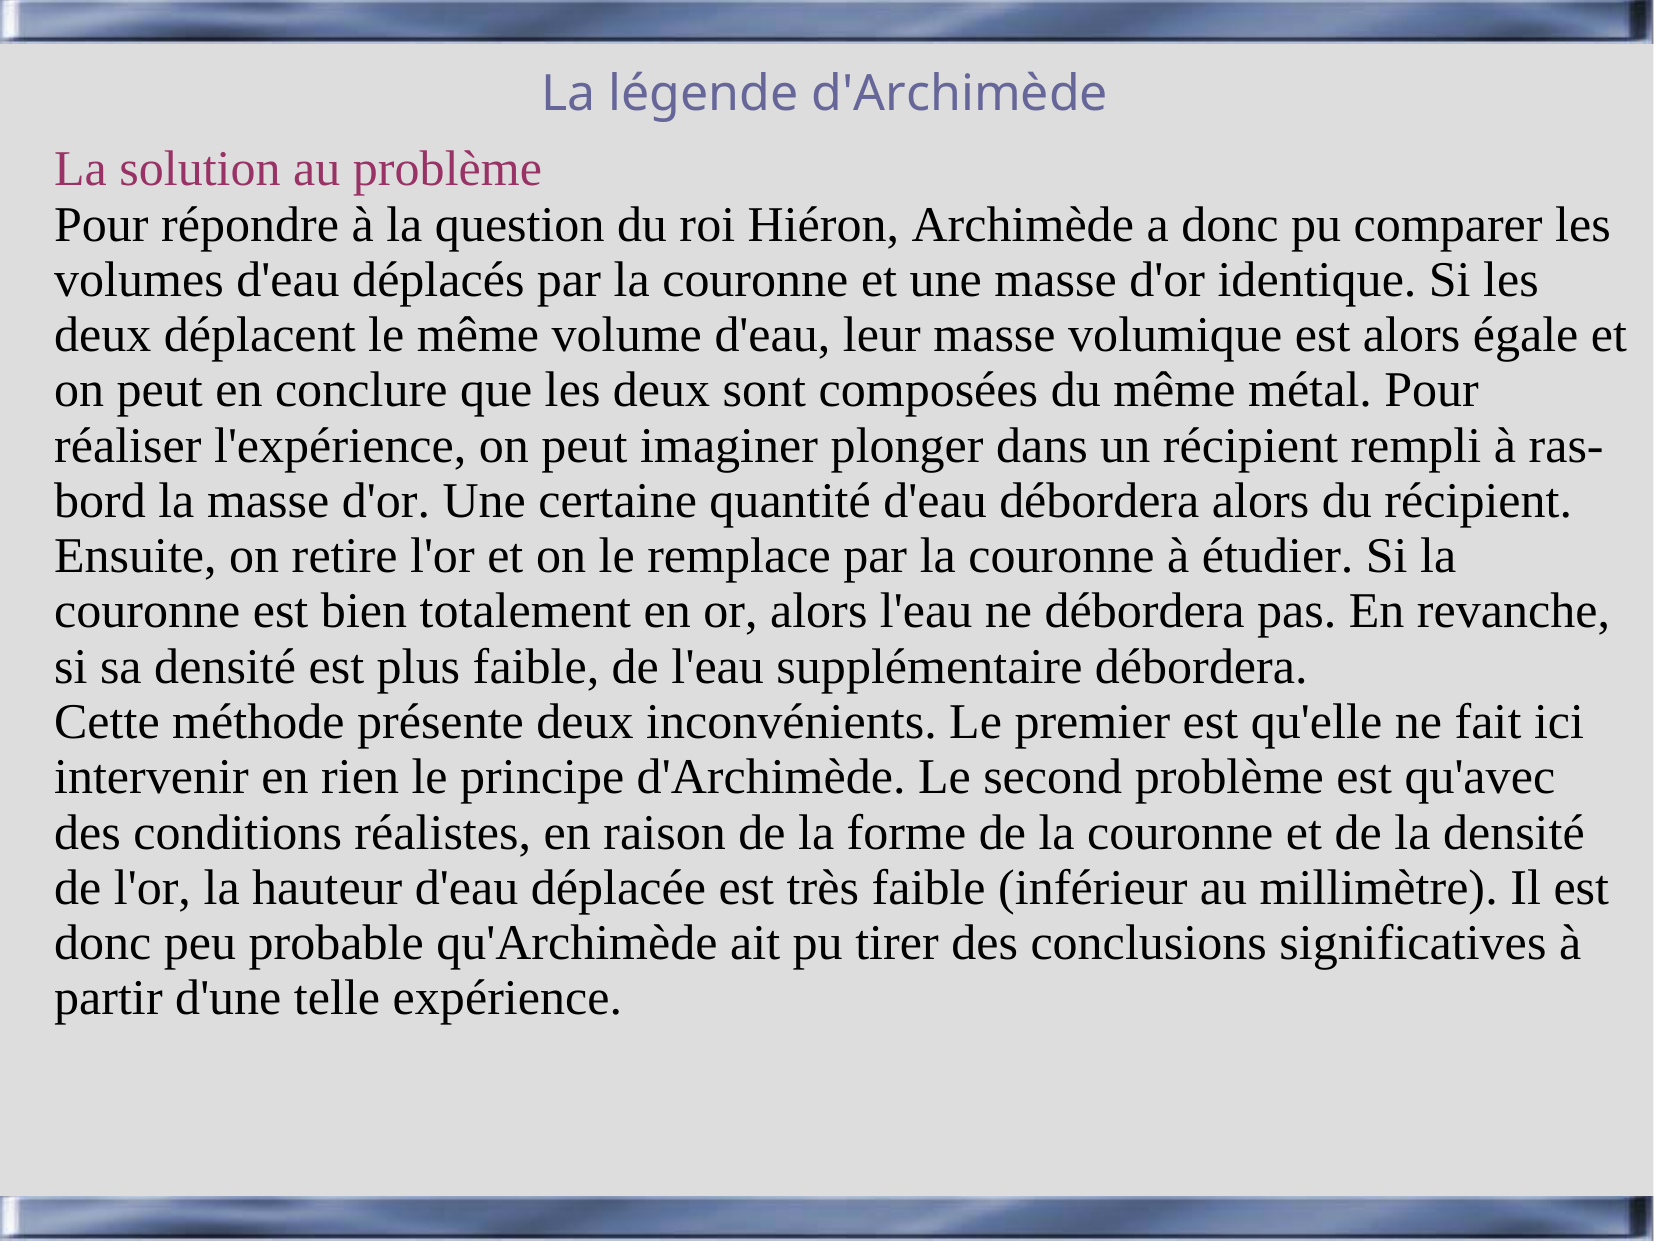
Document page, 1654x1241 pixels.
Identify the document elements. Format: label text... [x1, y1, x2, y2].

picture [0, 0, 1654, 44]
text_box La solution au problème Pour répondre à la question du roi Hiéron, Archimède a donc pu comparer les volumes d'eau déplacés par la couronne et une masse d'or identique. Si les deux déplacent le même volume d'eau, leur masse volumique est alors égale et on peut en conclure que les deux sont composées du même métal. Pour réaliser l'expérience, on peut imaginer plonger dans un récipient rempli à ras-bord la masse d'or. Une certaine quantité d'eau débordera alors du récipient. Ensuite, on retire l'or et on le remplace par la couronne à étudier. Si la couronne est bien totalement en or, alors l'eau ne débordera pas. En revanche, si sa densité est plus faible, de l'eau supplémentaire débordera. Cette méthode présente deux inconvénients. Le premier est qu'elle ne fait ici intervenir en rien le principe d'Archimède. Le second problème est qu'avec des conditions réalistes, en raison de la forme de la couronne et de la densité de l'or, la hauteur d'eau déplacée est très faible (inférieur au millimètre). Il est donc peu probable qu'Archimède ait pu tirer des conclusions significatives à partir d'une telle expérience. [54, 141, 1629, 1203]
picture [0, 1196, 1654, 1241]
text_box La légende d'Archimède [138, 57, 1512, 127]
